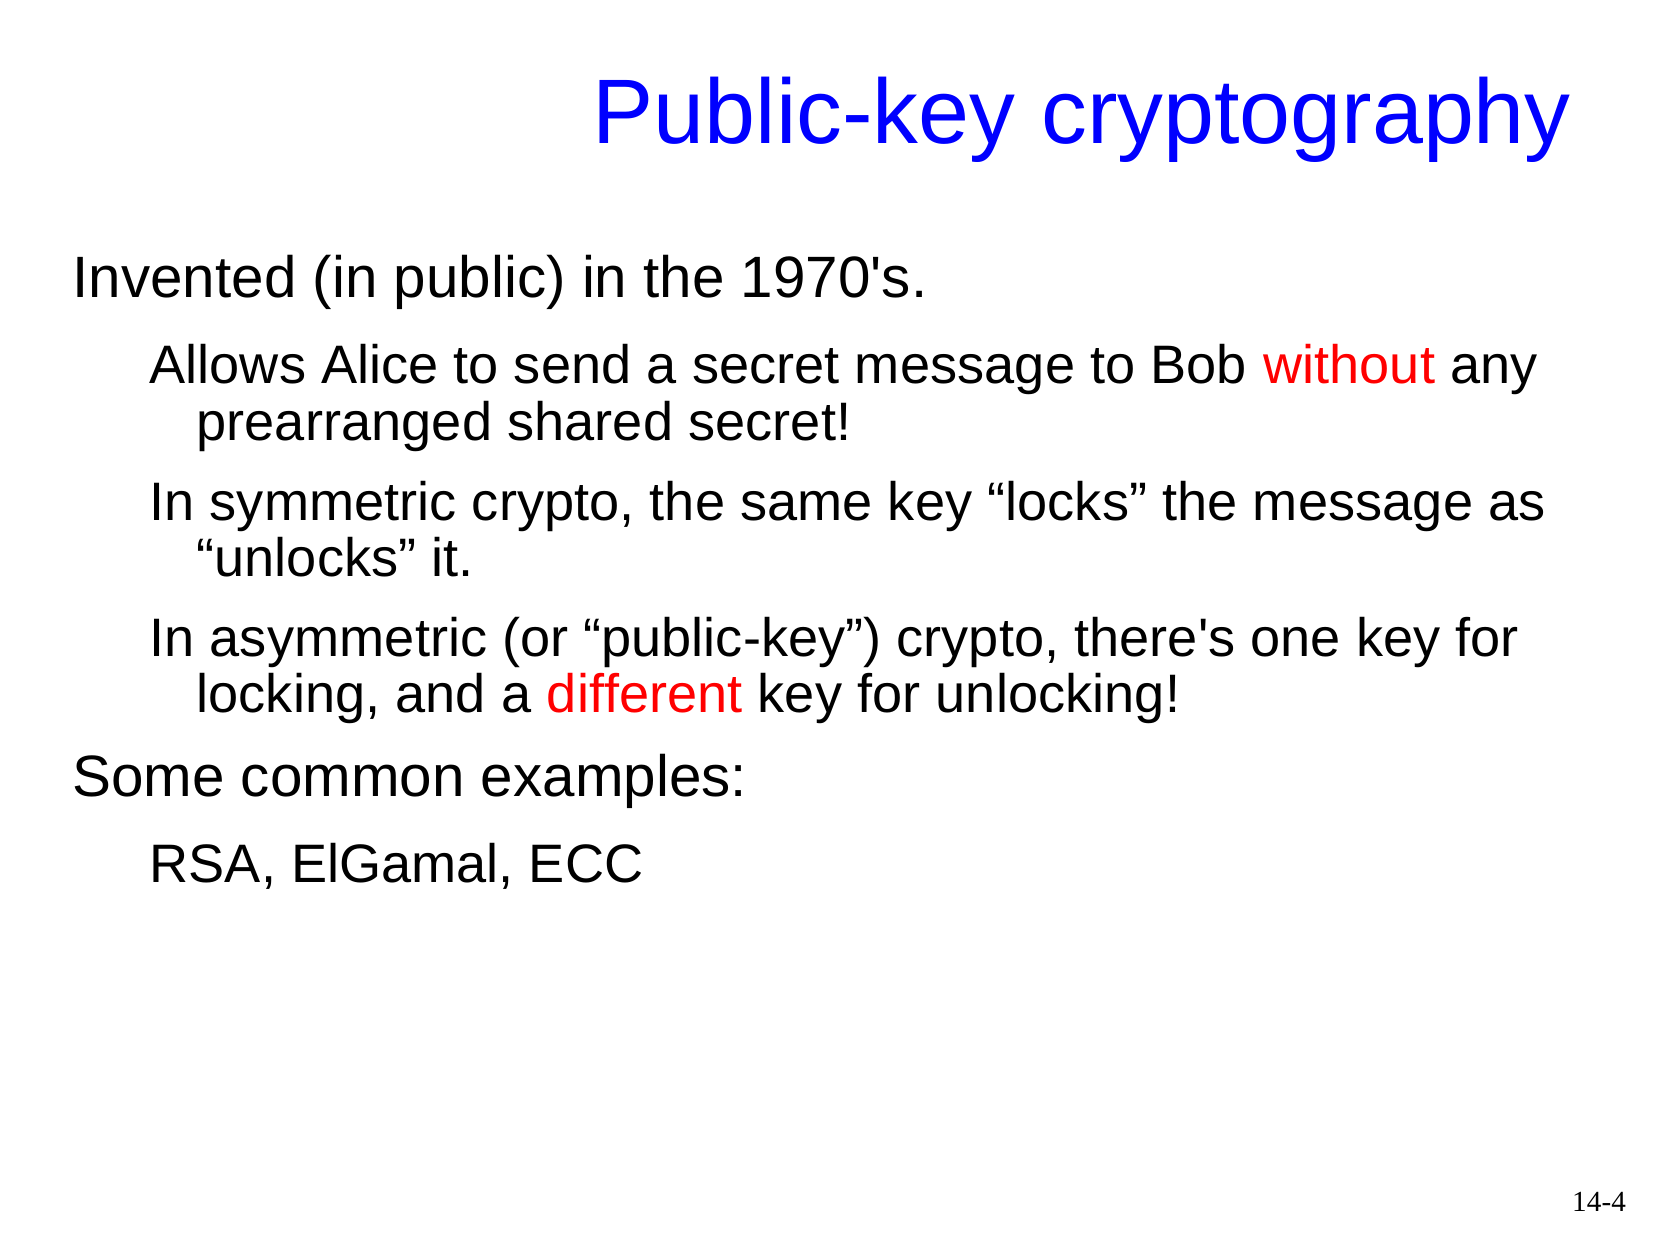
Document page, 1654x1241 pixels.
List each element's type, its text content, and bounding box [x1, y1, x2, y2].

list Invented (in public) in the 1970's. Allows Alice to send a secret message to Bob without any prearranged shared secret! In symmetric crypto, the same key “locks” the message as “unlocks” it. In asymmetric (or “public-key”) crypto, there's one key for locking, and a different key for unlocking! Some common examples: RSA, ElGamal, ECC [55, 248, 1607, 1031]
title Public-key cryptography [84, 11, 1573, 219]
